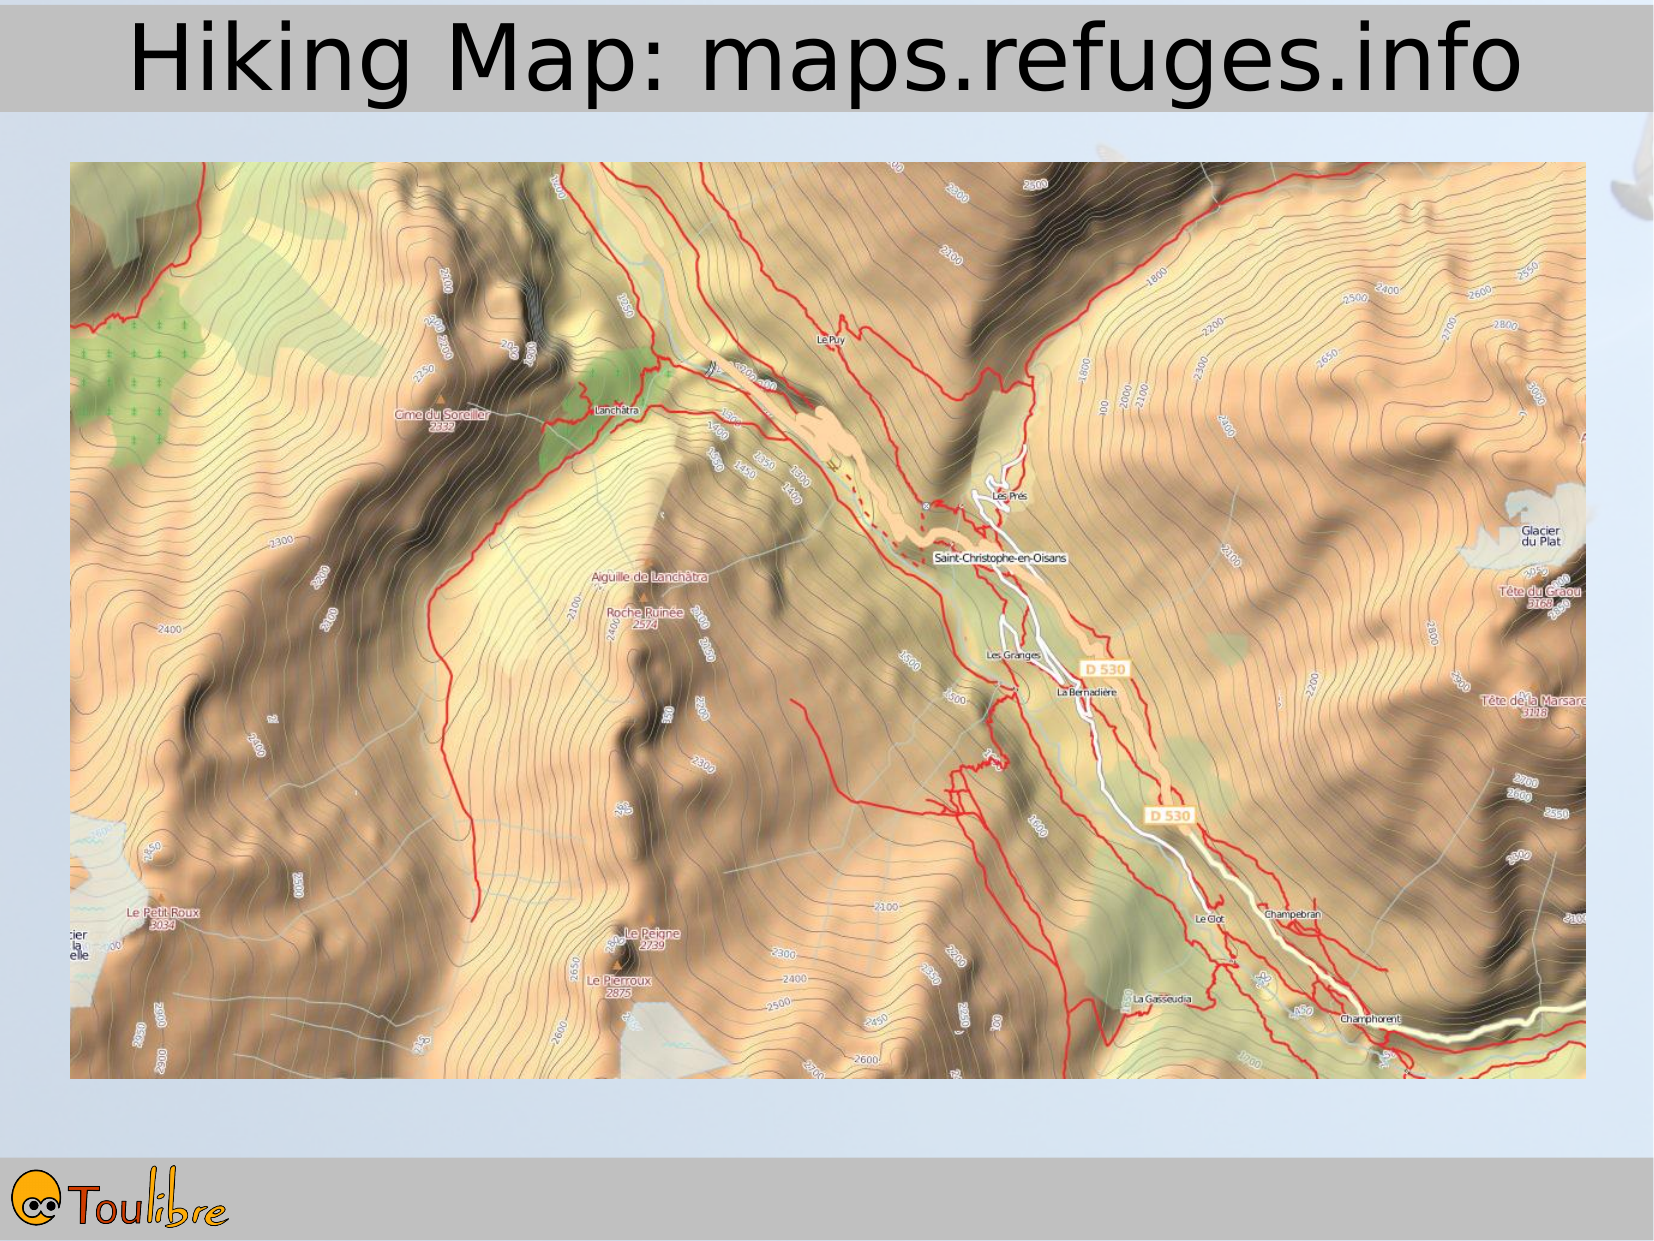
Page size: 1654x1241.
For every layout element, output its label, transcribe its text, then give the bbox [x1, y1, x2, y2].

title Hiking Map: maps.refuges.info [0, 4, 1654, 112]
picture [70, 162, 1586, 1079]
picture [11, 1165, 229, 1228]
